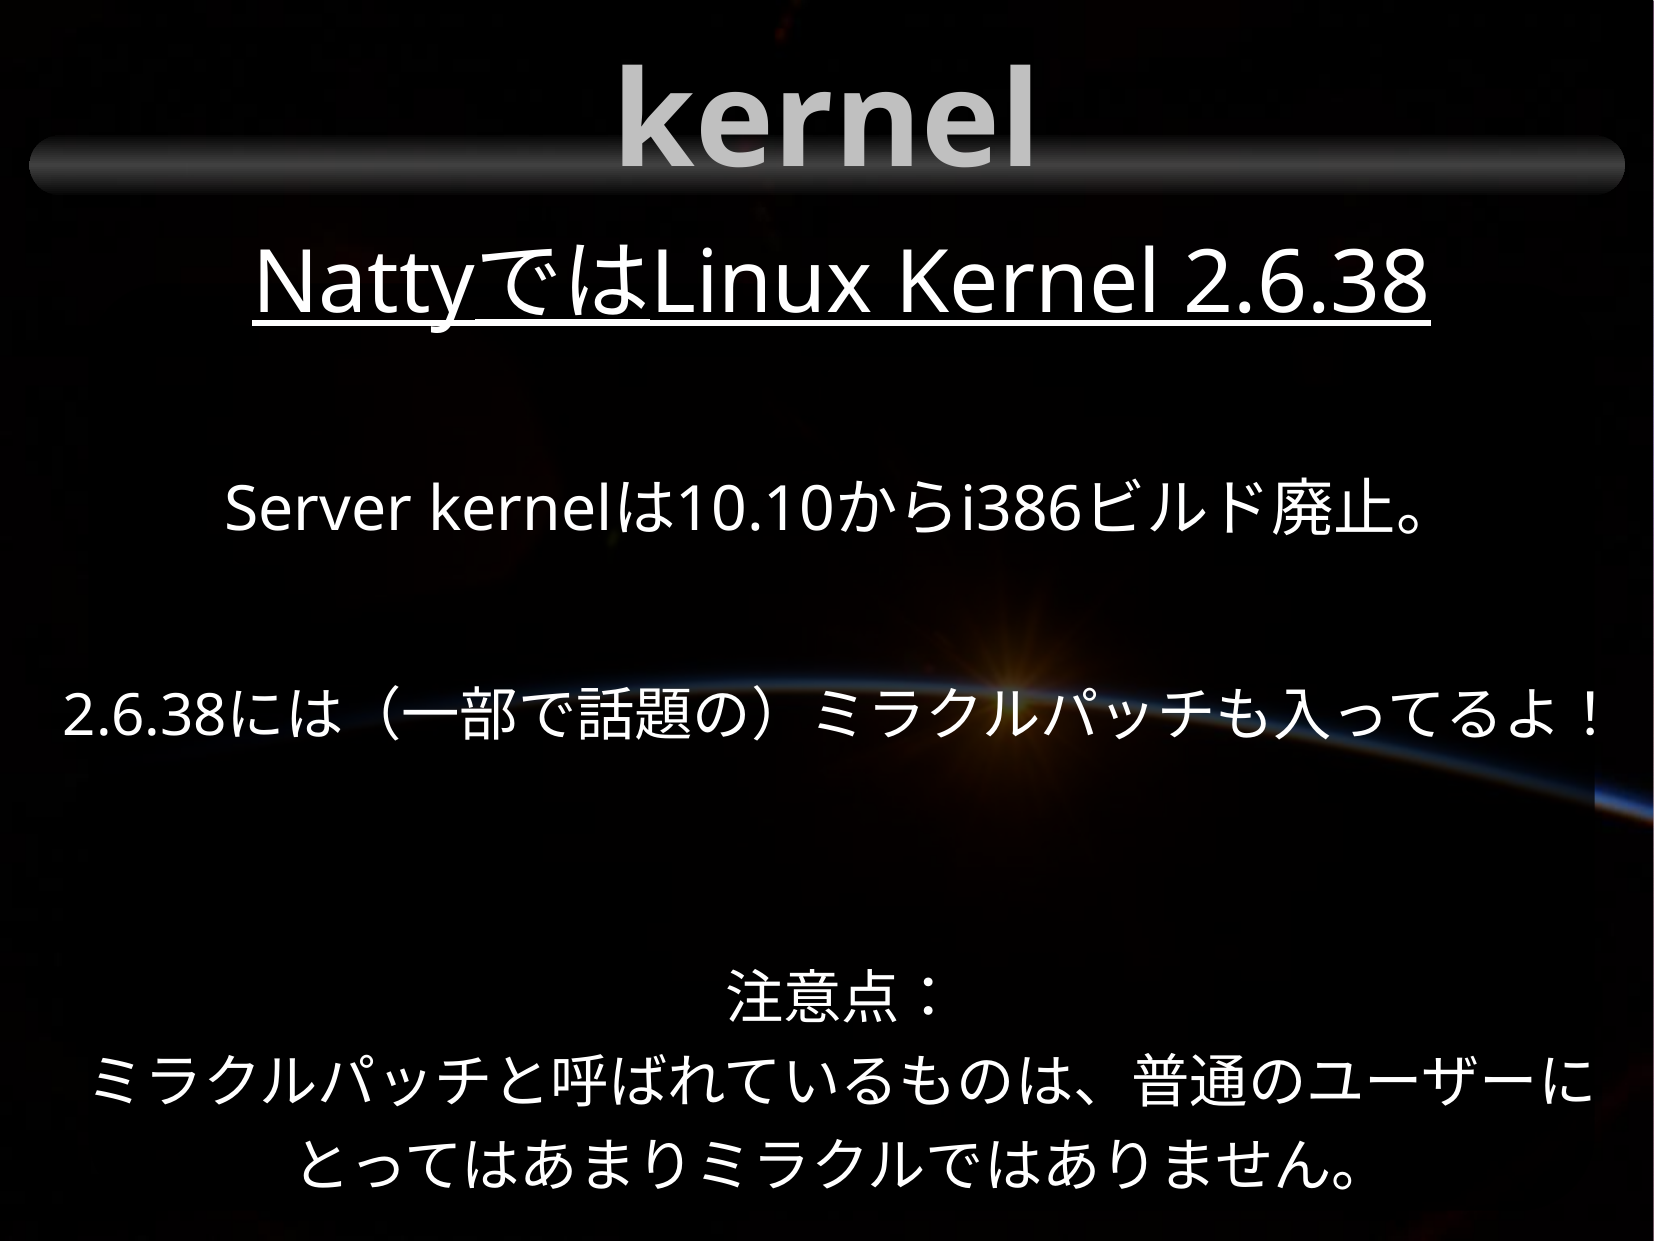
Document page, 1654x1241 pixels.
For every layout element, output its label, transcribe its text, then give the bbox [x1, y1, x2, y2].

text_box kernel [29, 135, 1625, 195]
picture [0, 0, 1654, 1241]
text_box NattyではLinux Kernel 2.6.38 Server kernelは10.10からi386ビルド廃止。 2.6.38には（一部で話題の）ミラクルパッチも入ってるよ！ 注意点： ミラクルパッチと呼ばれているものは、普通のユーザーに とってはあまりミラクルではありません。 [88, 283, 1595, 1211]
